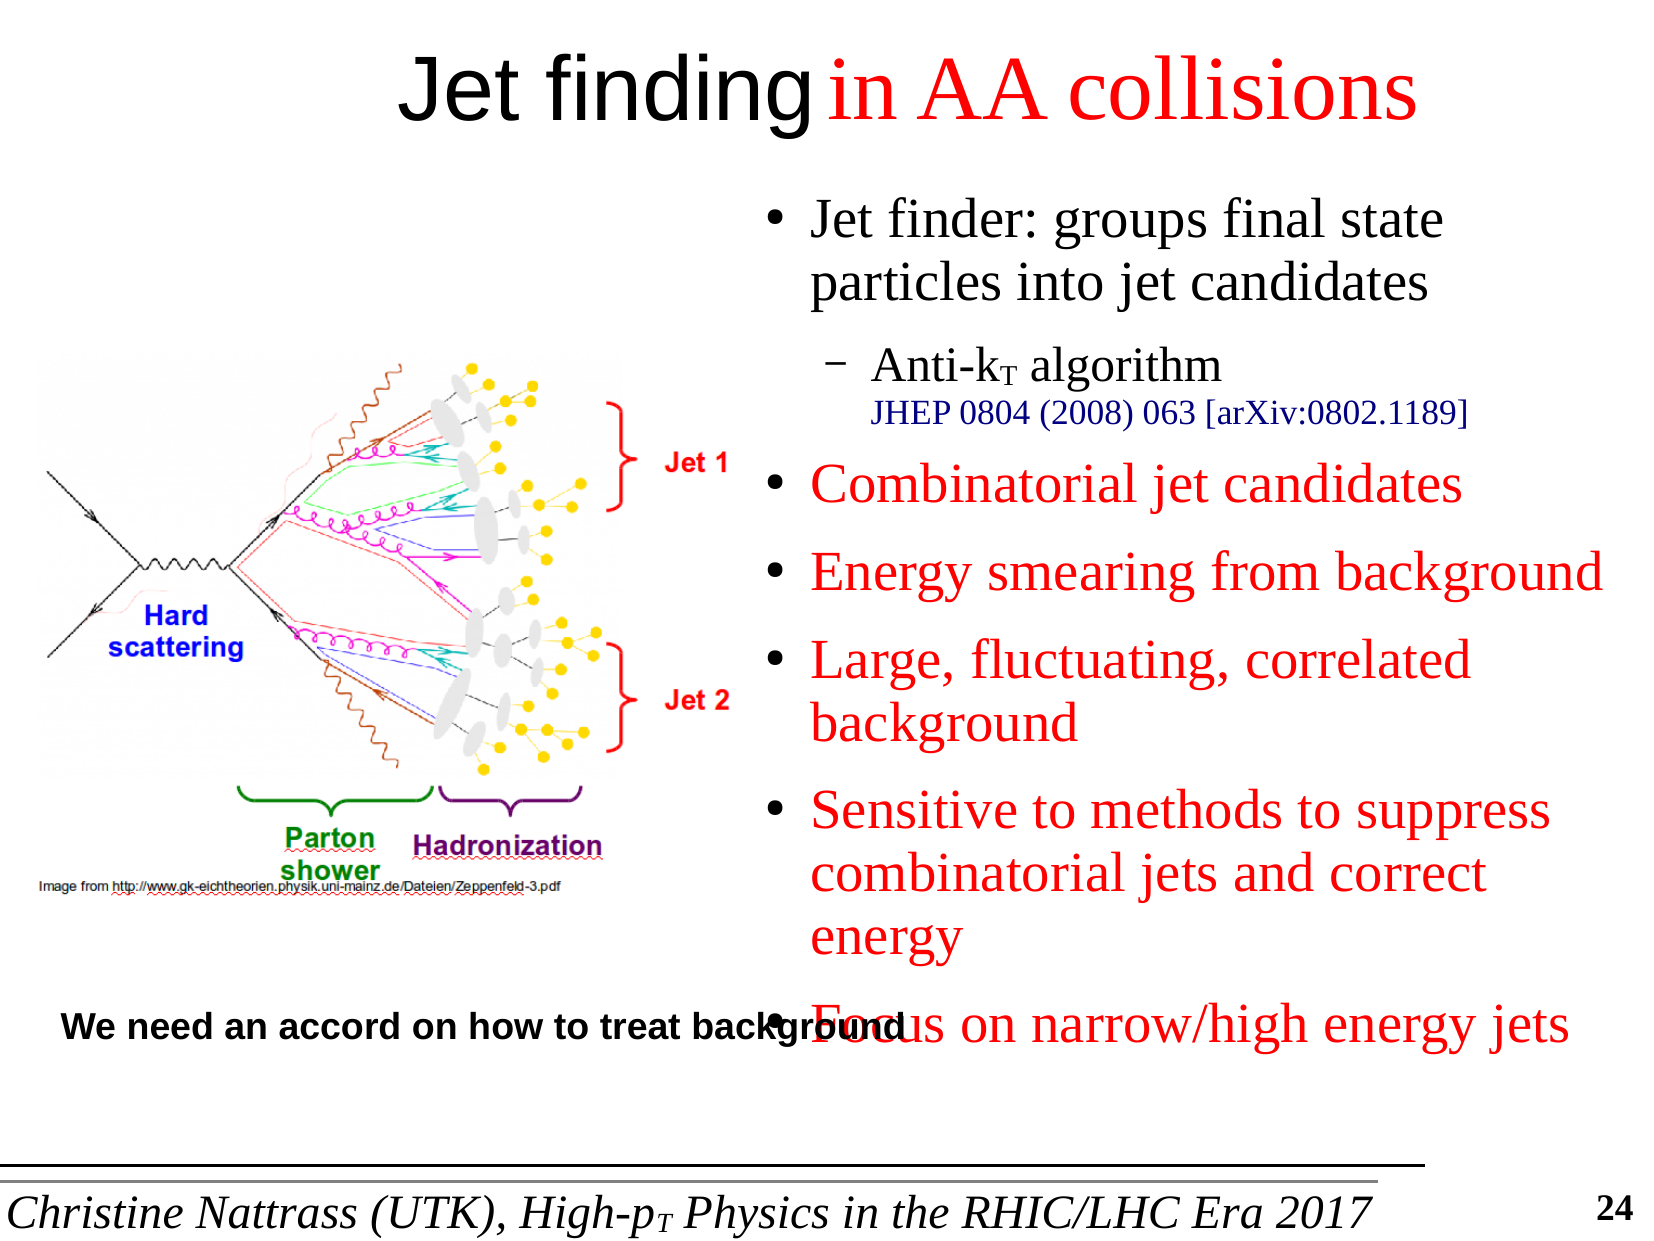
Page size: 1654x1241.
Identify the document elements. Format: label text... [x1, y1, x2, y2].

list Jet finder: groups final state particles into jet candidates Anti-kT algorithm JHEP 0804 (2008) 063 [arXiv:0802.1189] Combinatorial jet candidates Energy smearing from background Large, fluctuating, correlated background Sensitive to methods to suppress combinatorial jets and correct energy Focus on narrow/high energy jets [750, 187, 1621, 956]
title Jet finding [234, 8, 770, 169]
picture [30, 329, 750, 930]
title in AA collisions [770, 0, 1477, 192]
text_box We need an accord on how to treat background [45, 956, 1652, 1151]
